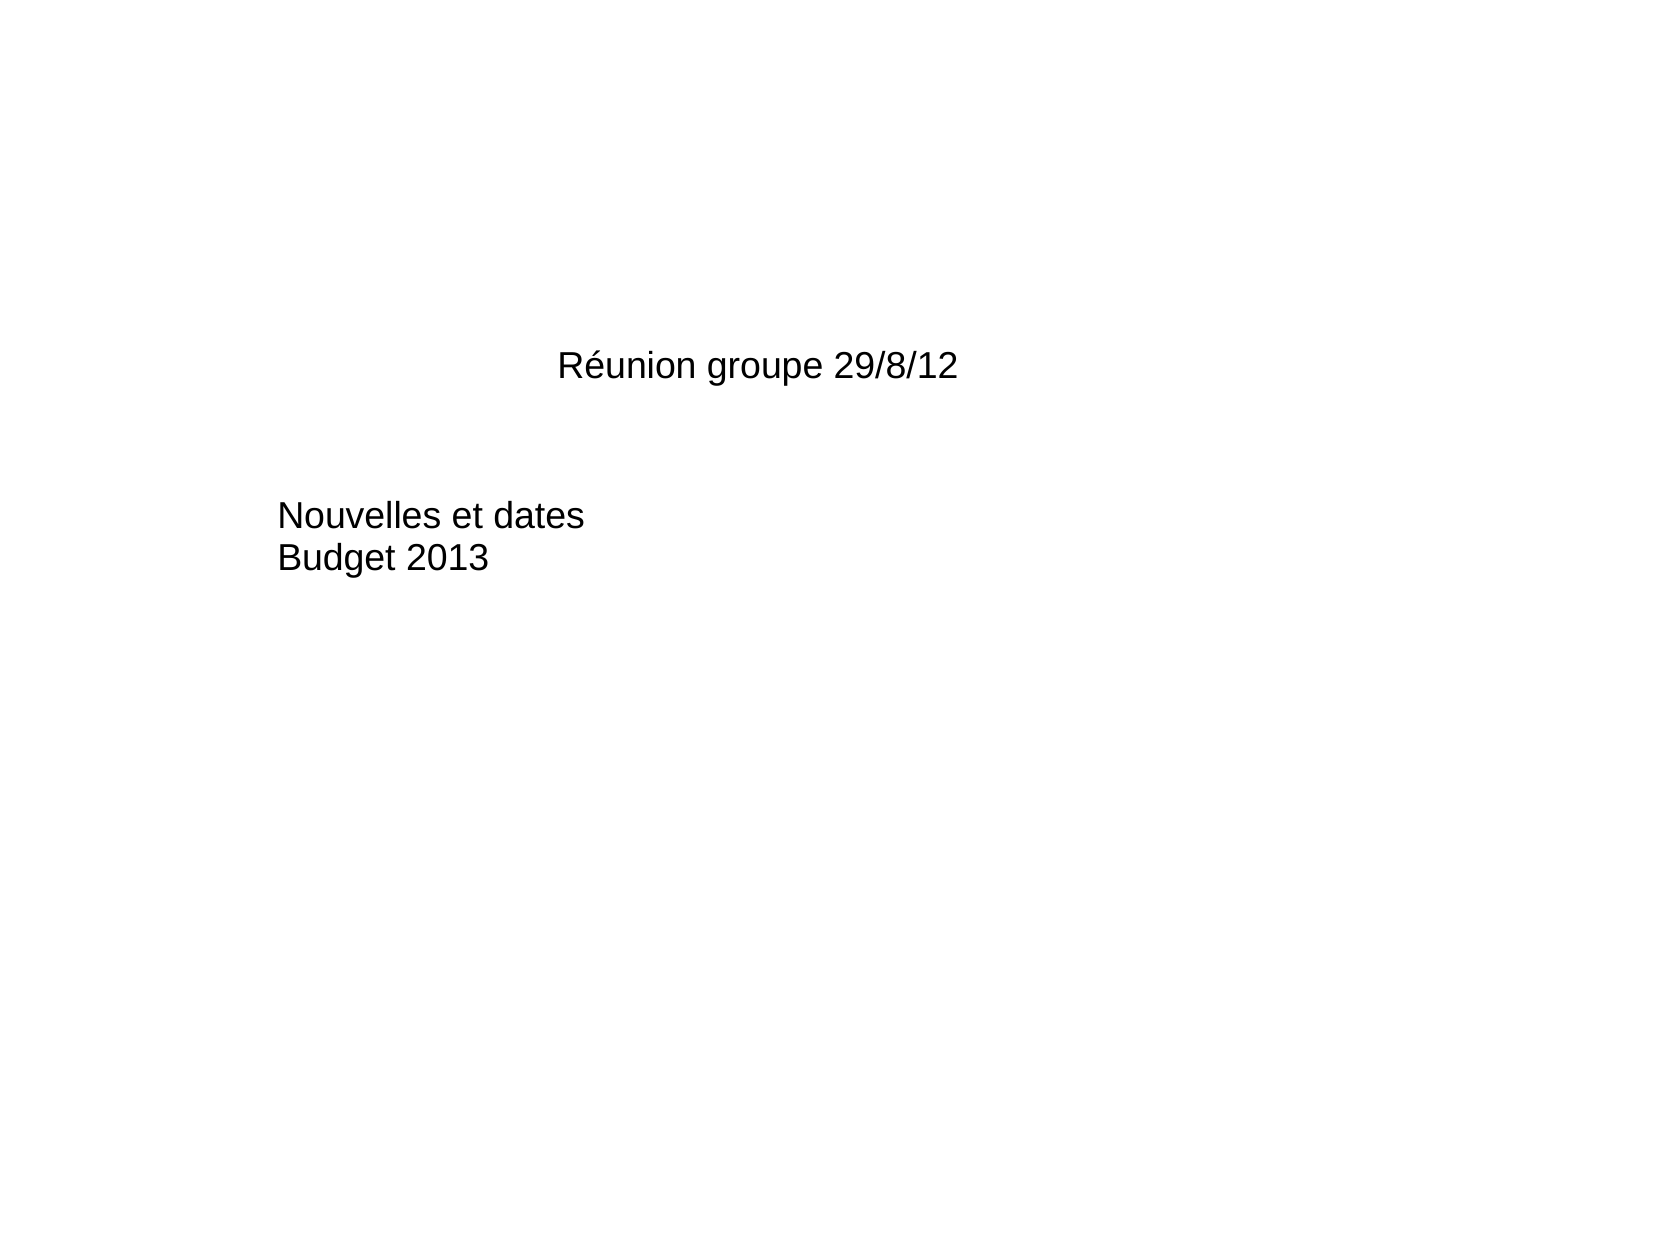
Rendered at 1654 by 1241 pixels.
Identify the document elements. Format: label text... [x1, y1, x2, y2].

text_box Réunion groupe 29/8/12 [542, 337, 976, 395]
text_box Nouvelles et dates Budget 2013 [262, 487, 601, 587]
